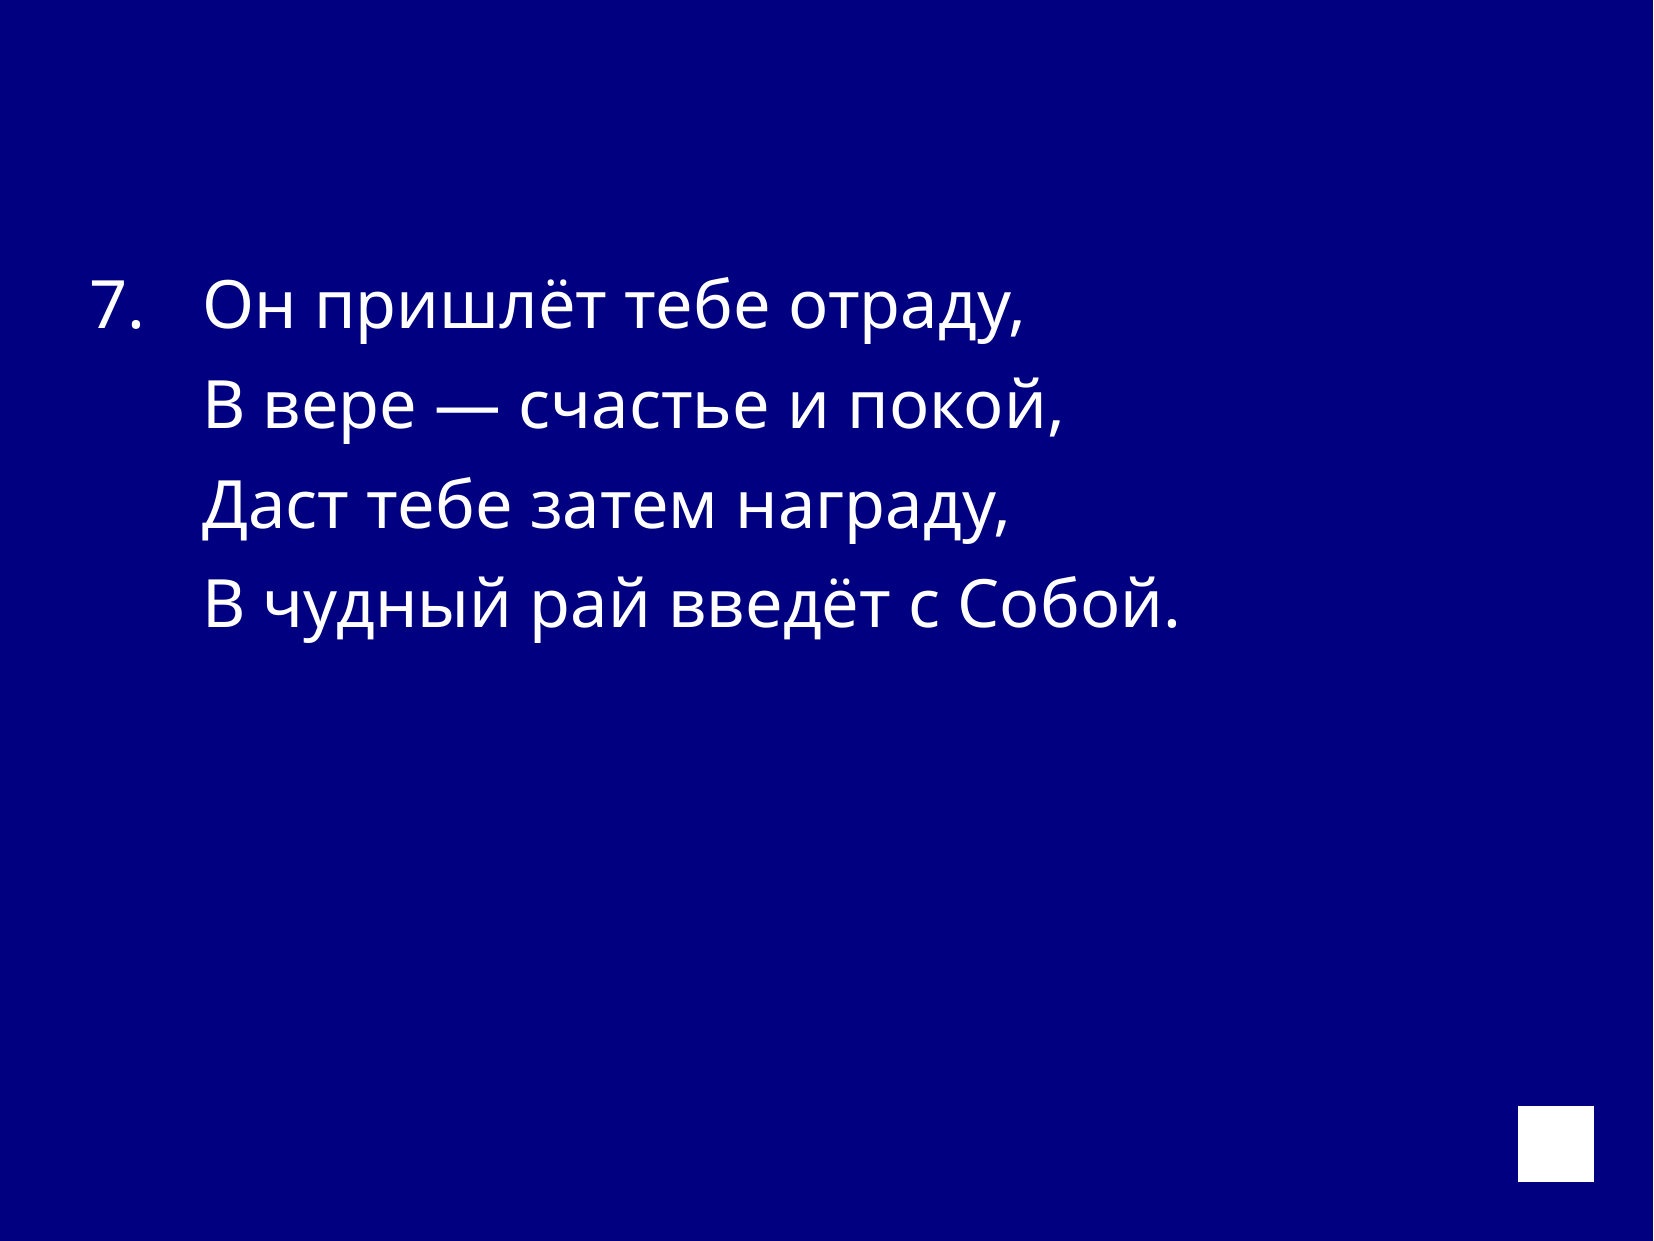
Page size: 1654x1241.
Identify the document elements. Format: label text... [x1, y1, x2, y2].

text_box 7. Он пришлёт тебе отраду, В вере — счастье и покой, Даст тебе затем награду, В чудный рай введёт с Собой. [75, 150, 1576, 1163]
text_box [1518, 1106, 1594, 1182]
